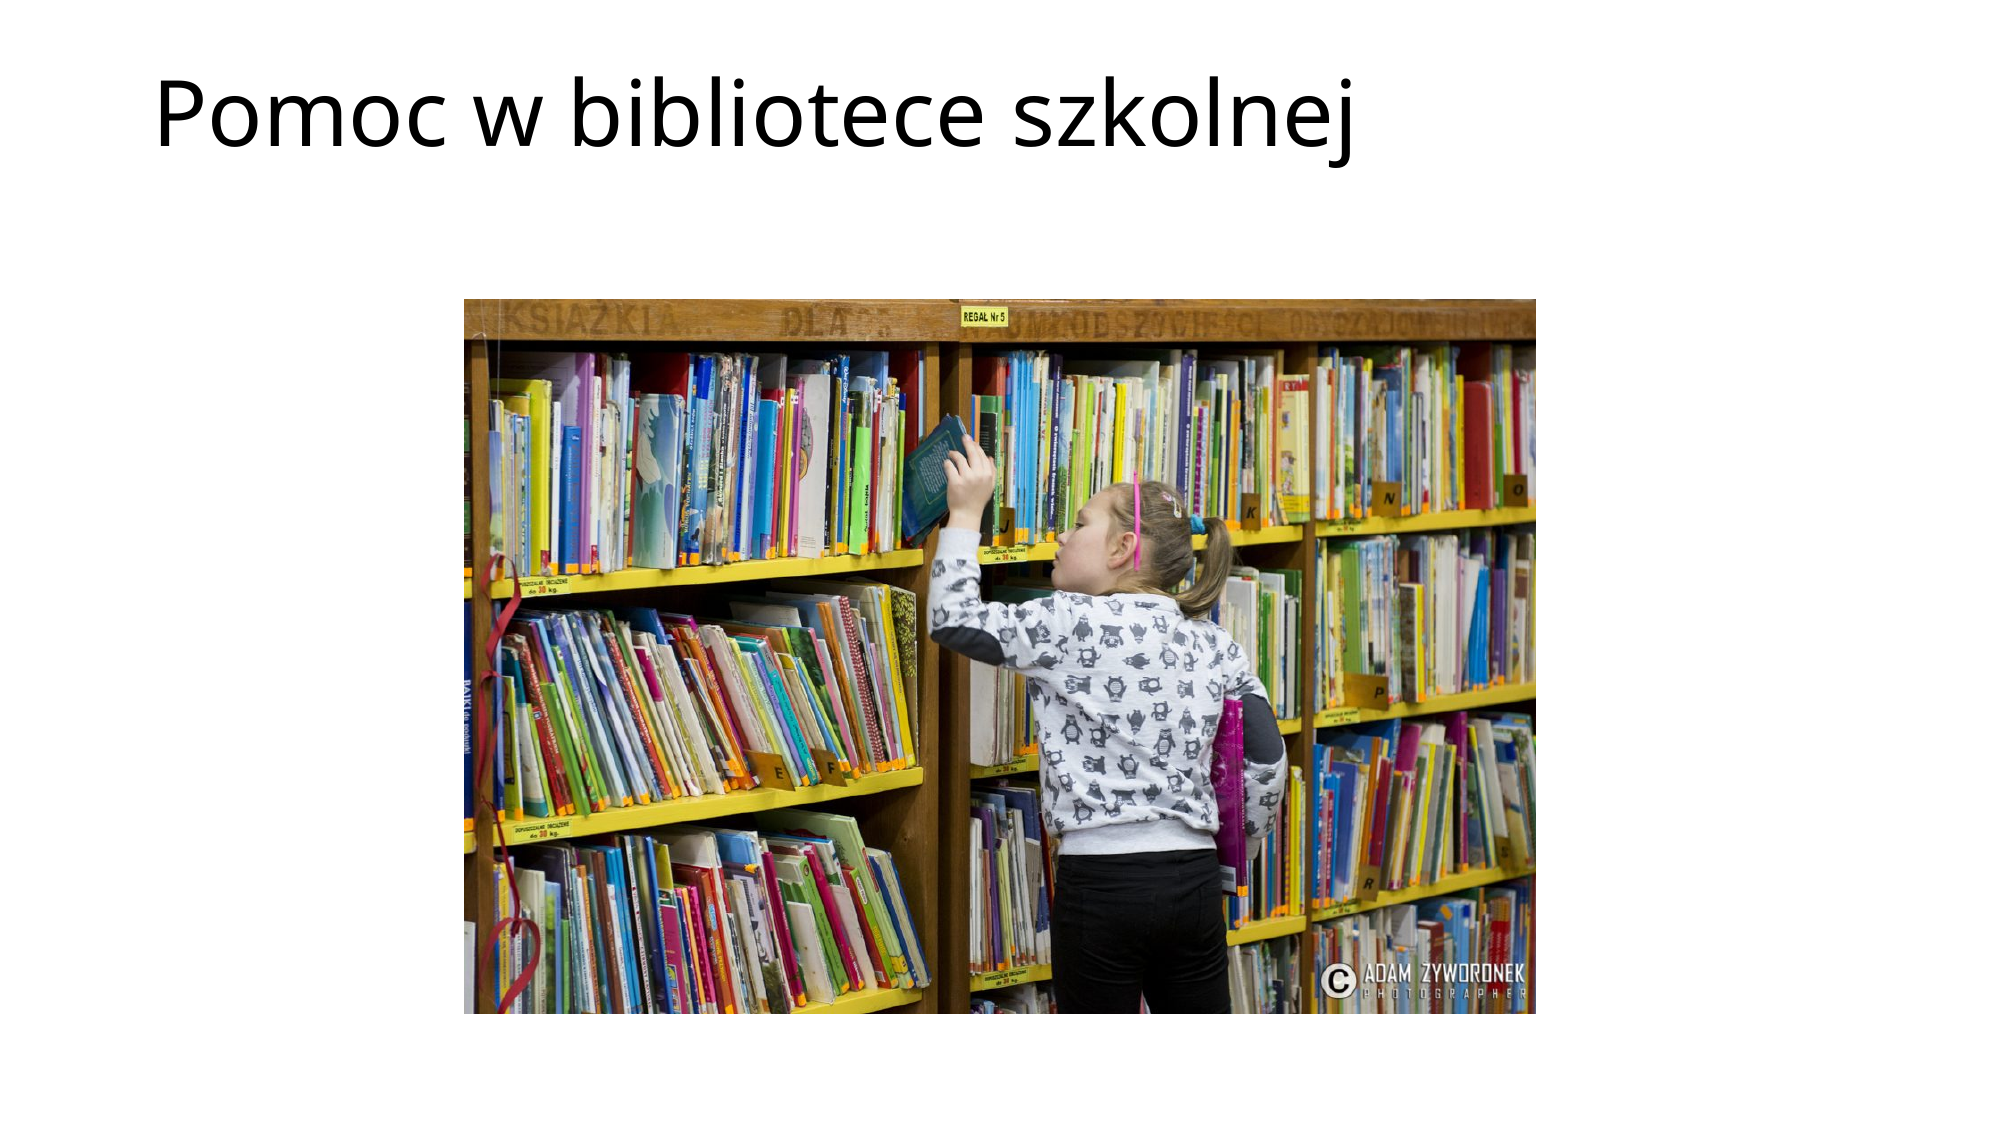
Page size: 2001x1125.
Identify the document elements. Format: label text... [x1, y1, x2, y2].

picture [464, 299, 1536, 1014]
title Pomoc w bibliotece szkolnej [137, 59, 1863, 278]
